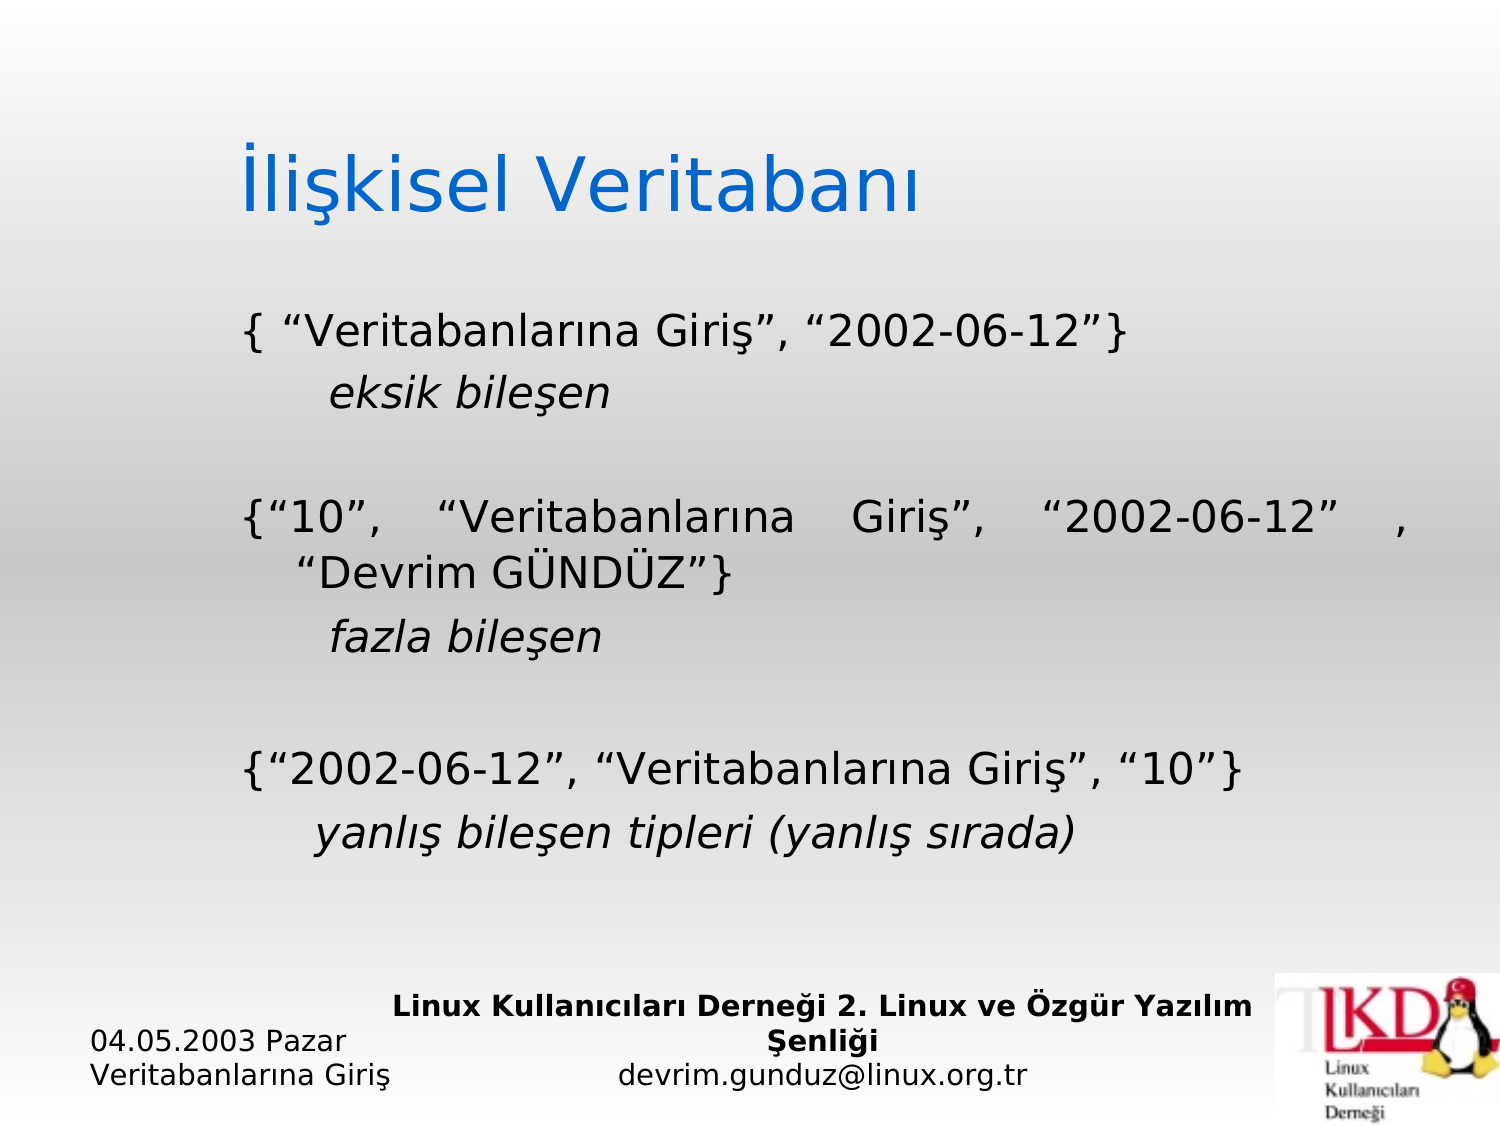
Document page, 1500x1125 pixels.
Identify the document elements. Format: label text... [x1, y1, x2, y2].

list { “Veritabanlarına Giriş”, “2002-06-12”} eksik bileşen {“10”, “Veritabanlarına Giriş”, “2002-06-12” , “Devrim GÜNDÜZ”} fazla bileşen {“2002-06-12”, “Veritabanlarına Giriş”, “10”} yanlış bileşen tipleri (yanlış sırada) [224, 299, 1425, 975]
title İlişkisel Veritabanı [224, 49, 1425, 237]
picture [1275, 973, 1500, 1125]
